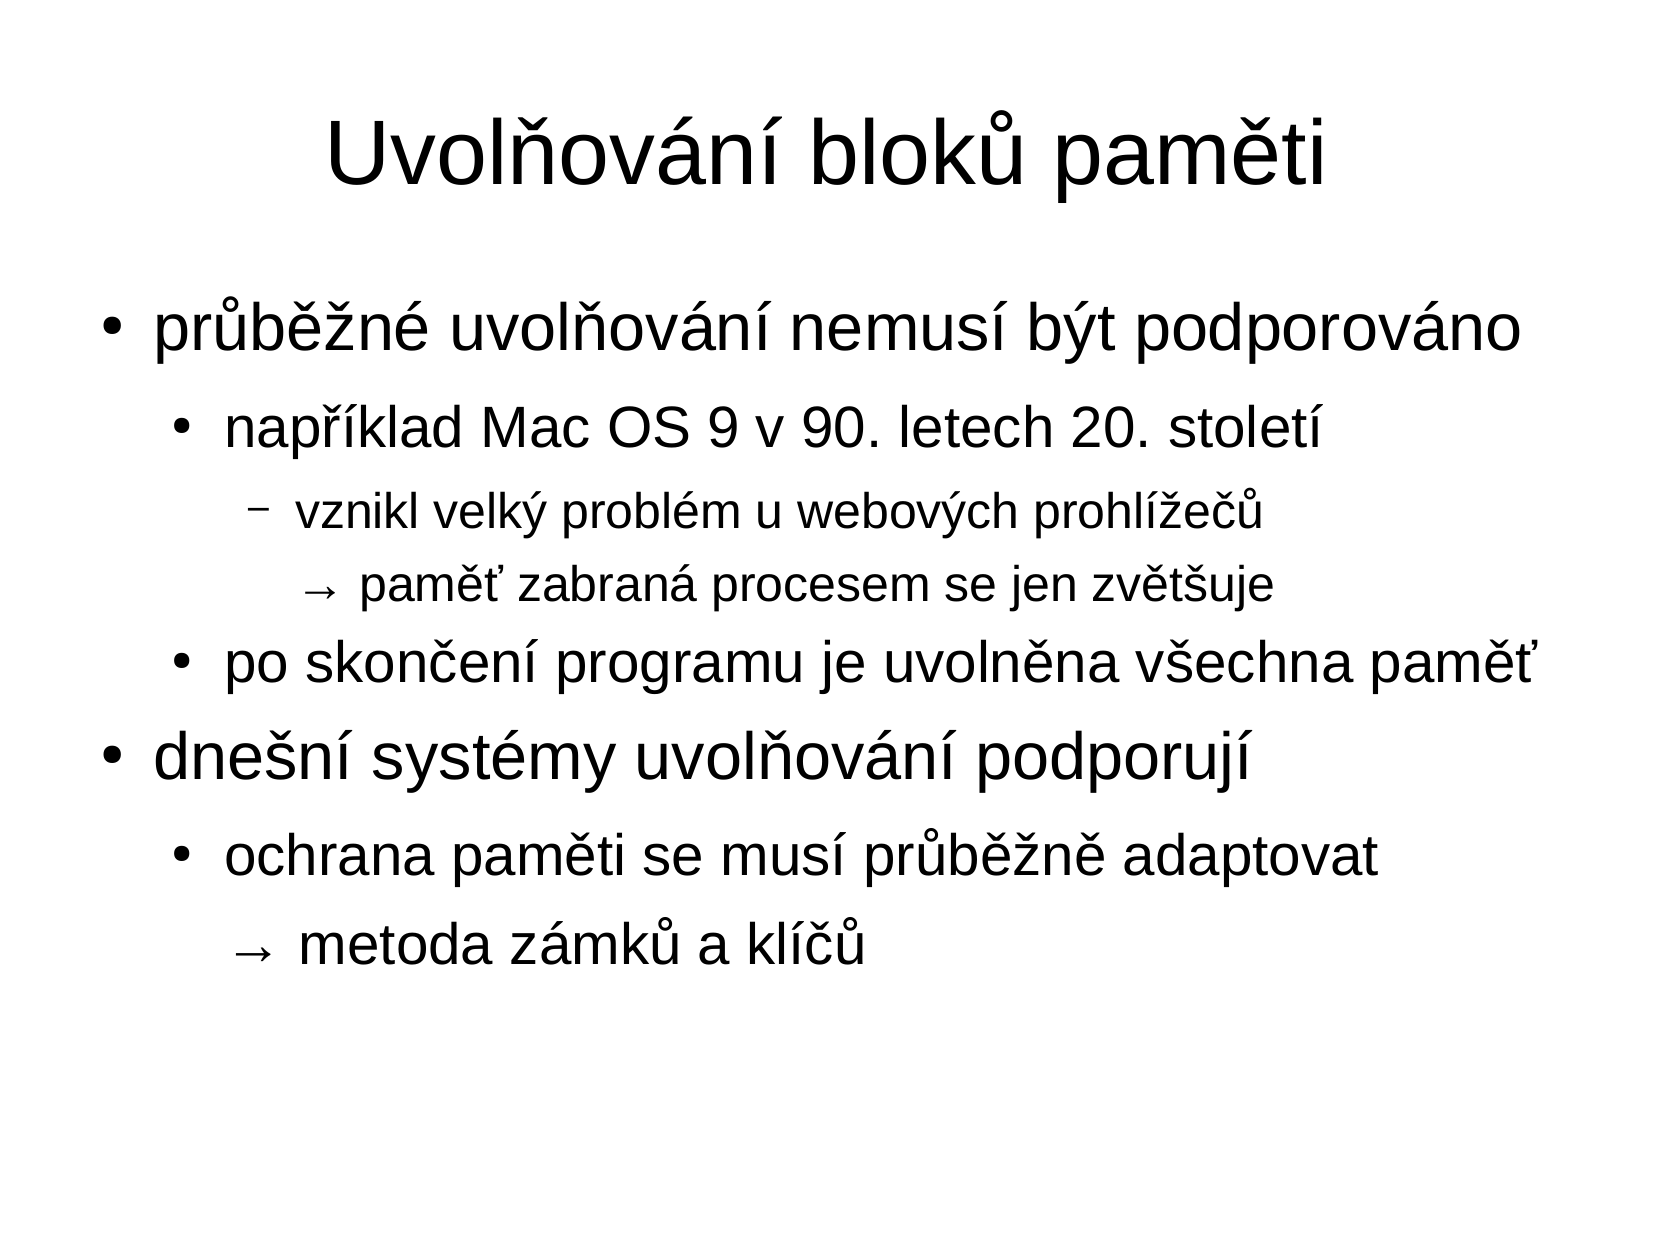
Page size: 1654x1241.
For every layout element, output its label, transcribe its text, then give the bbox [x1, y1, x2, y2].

list průběžné uvolňování nemusí být podporováno například Mac OS 9 v 90. letech 20. století vznikl velký problém u webových prohlížečů → paměť zabraná procesem se jen zvětšuje po skončení programu je uvolněna všechna paměť dnešní systémy uvolňování podporují ochrana paměti se musí průběžně adaptovat → metoda zámků a klíčů [82, 290, 1571, 1010]
title Uvolňování bloků paměti [82, 49, 1571, 257]
